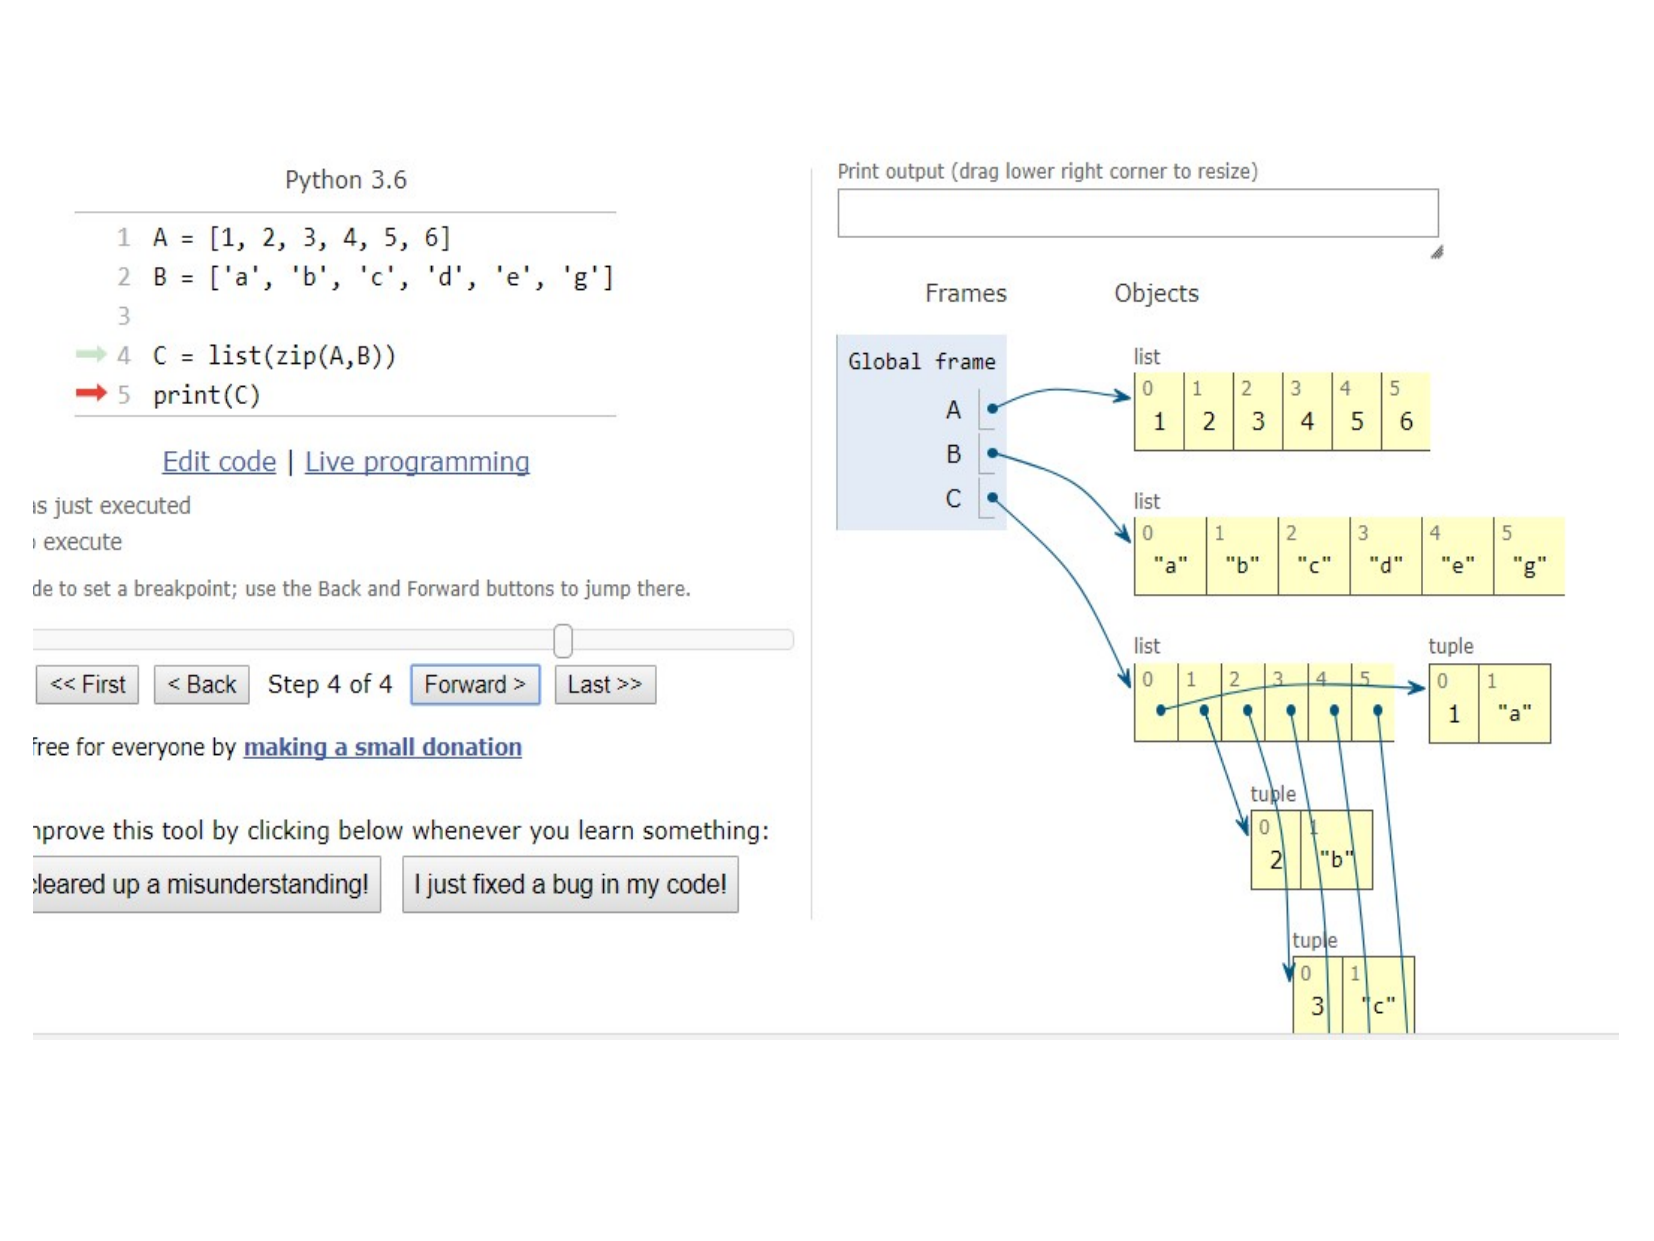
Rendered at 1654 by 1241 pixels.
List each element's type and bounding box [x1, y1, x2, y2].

picture [33, 146, 1619, 1040]
